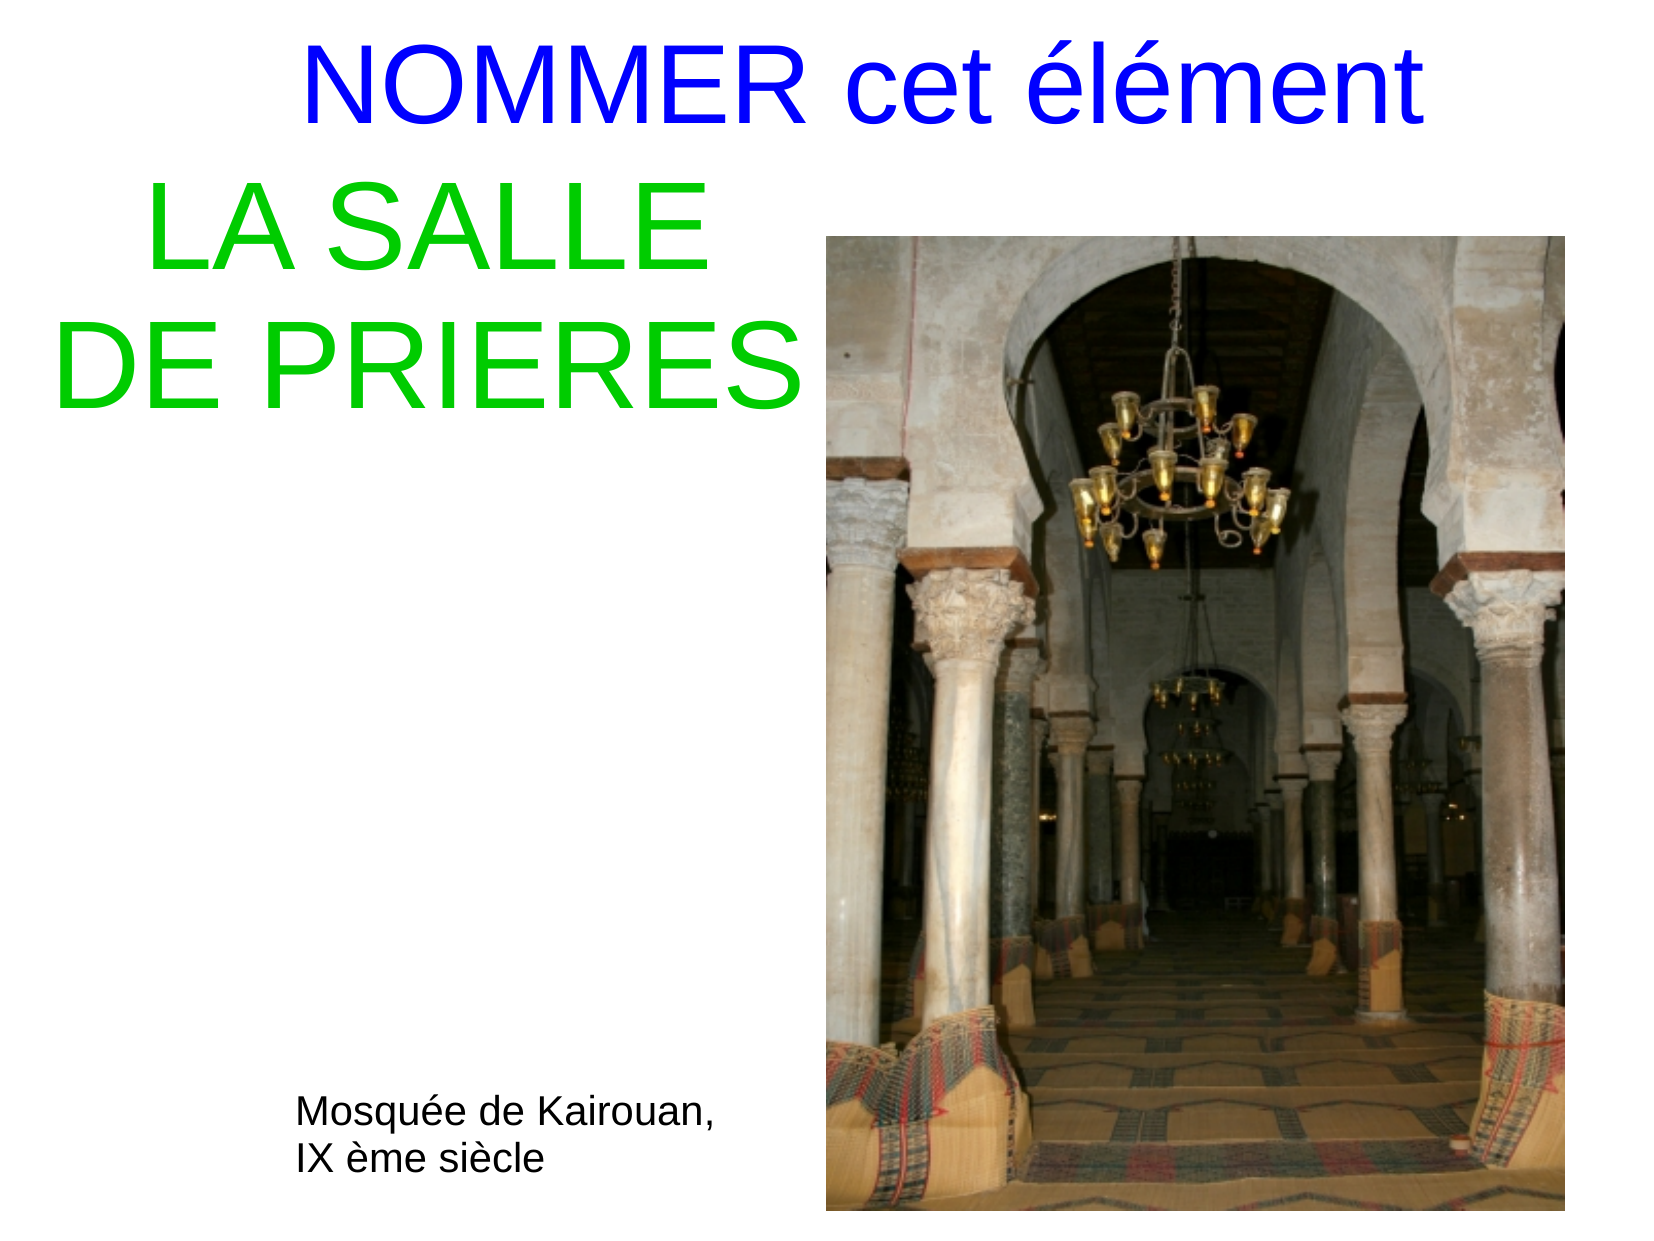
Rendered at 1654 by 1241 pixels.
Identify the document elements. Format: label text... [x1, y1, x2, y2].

picture [826, 236, 1565, 1211]
title NOMMER cet élément [118, 22, 1607, 148]
title Mosquée de Kairouan, IX ème siècle [295, 1087, 768, 1182]
text_box LA SALLE DE PRIERES [0, 148, 857, 443]
